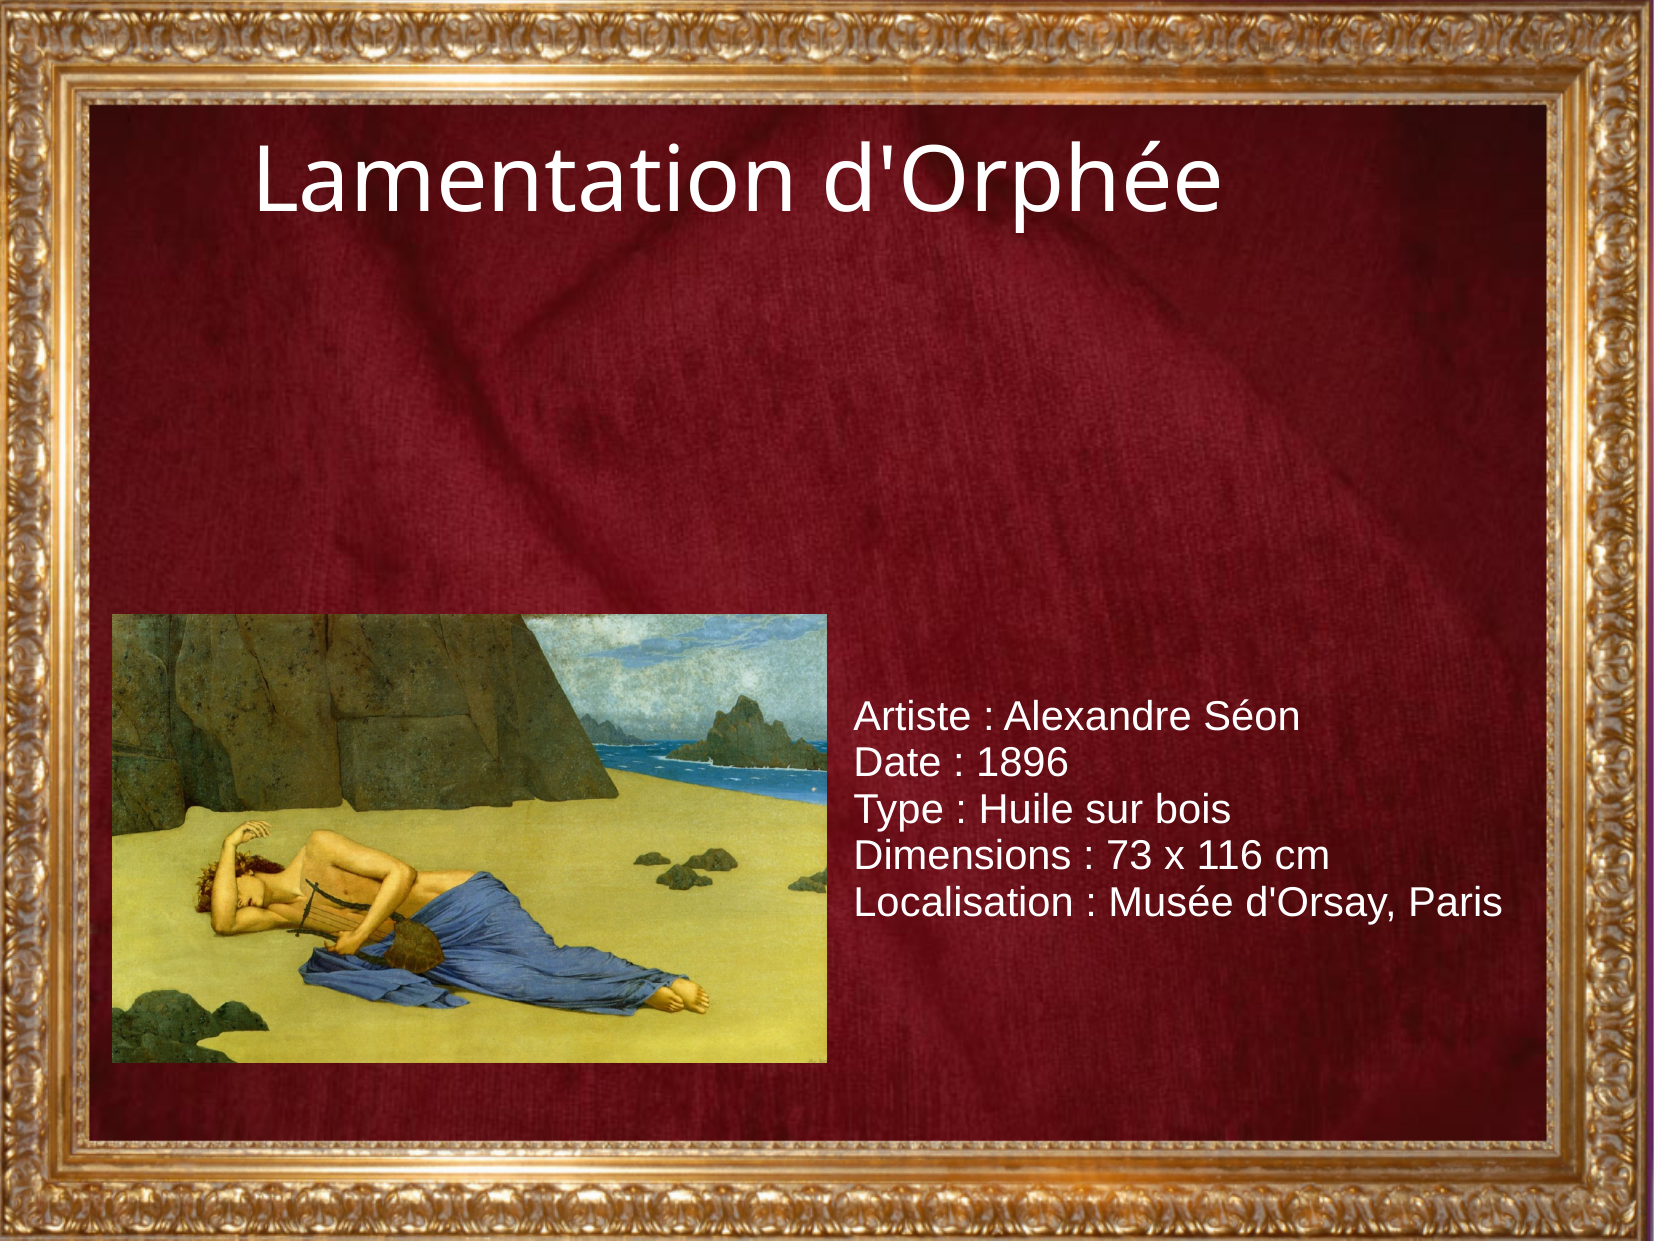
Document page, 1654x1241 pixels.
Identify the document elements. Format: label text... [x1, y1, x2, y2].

picture [0, 0, 1654, 1241]
text_box Artiste : Alexandre Séon Date : 1896 Type : Huile sur bois Dimensions : 73 x 116 cm Localisation : Musée d'Orsay, Paris [838, 685, 1519, 934]
text_box Lamentation d'Orphée [236, 106, 1489, 640]
